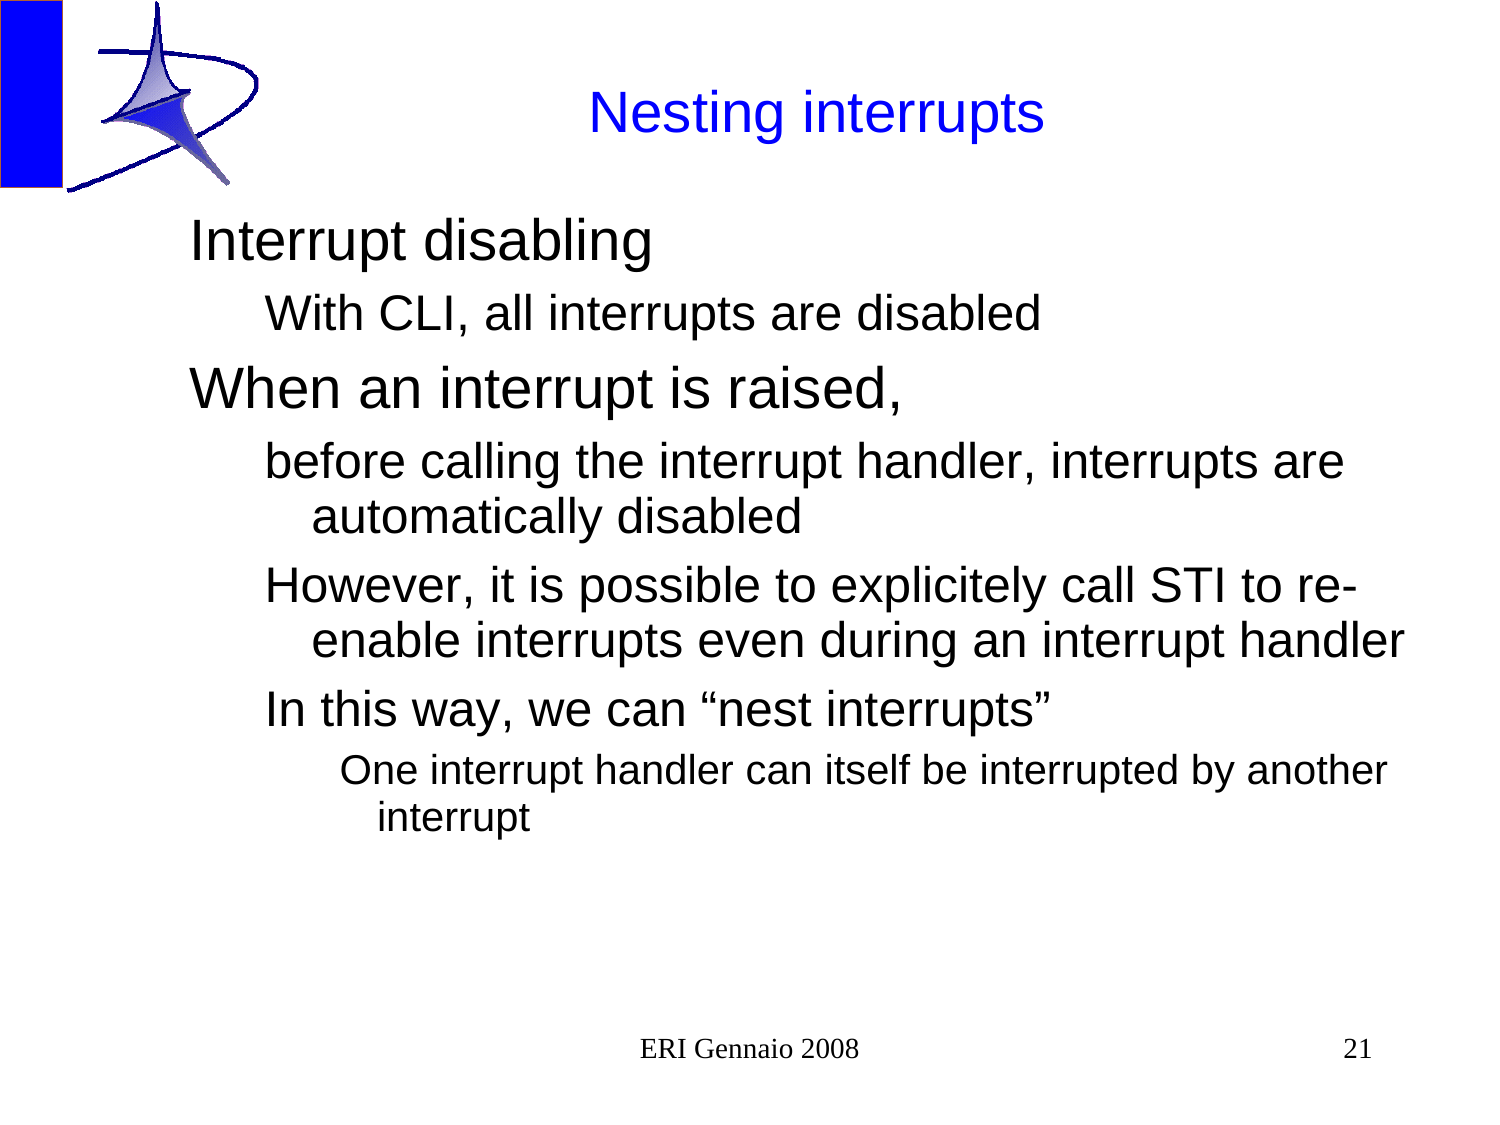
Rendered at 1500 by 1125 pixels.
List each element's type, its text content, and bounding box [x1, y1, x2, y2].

title Nesting interrupts [174, 61, 1425, 164]
list Interrupt disabling With CLI, all interrupts are disabled When an interrupt is raised, before calling the interrupt handler, interrupts are automatically disabled However, it is possible to explicitely call STI to re-enable interrupts even during an interrupt handler In this way, we can “nest interrupts” One interrupt handler can itself be interrupted by another interrupt [174, 199, 1425, 963]
picture [62, 0, 263, 197]
